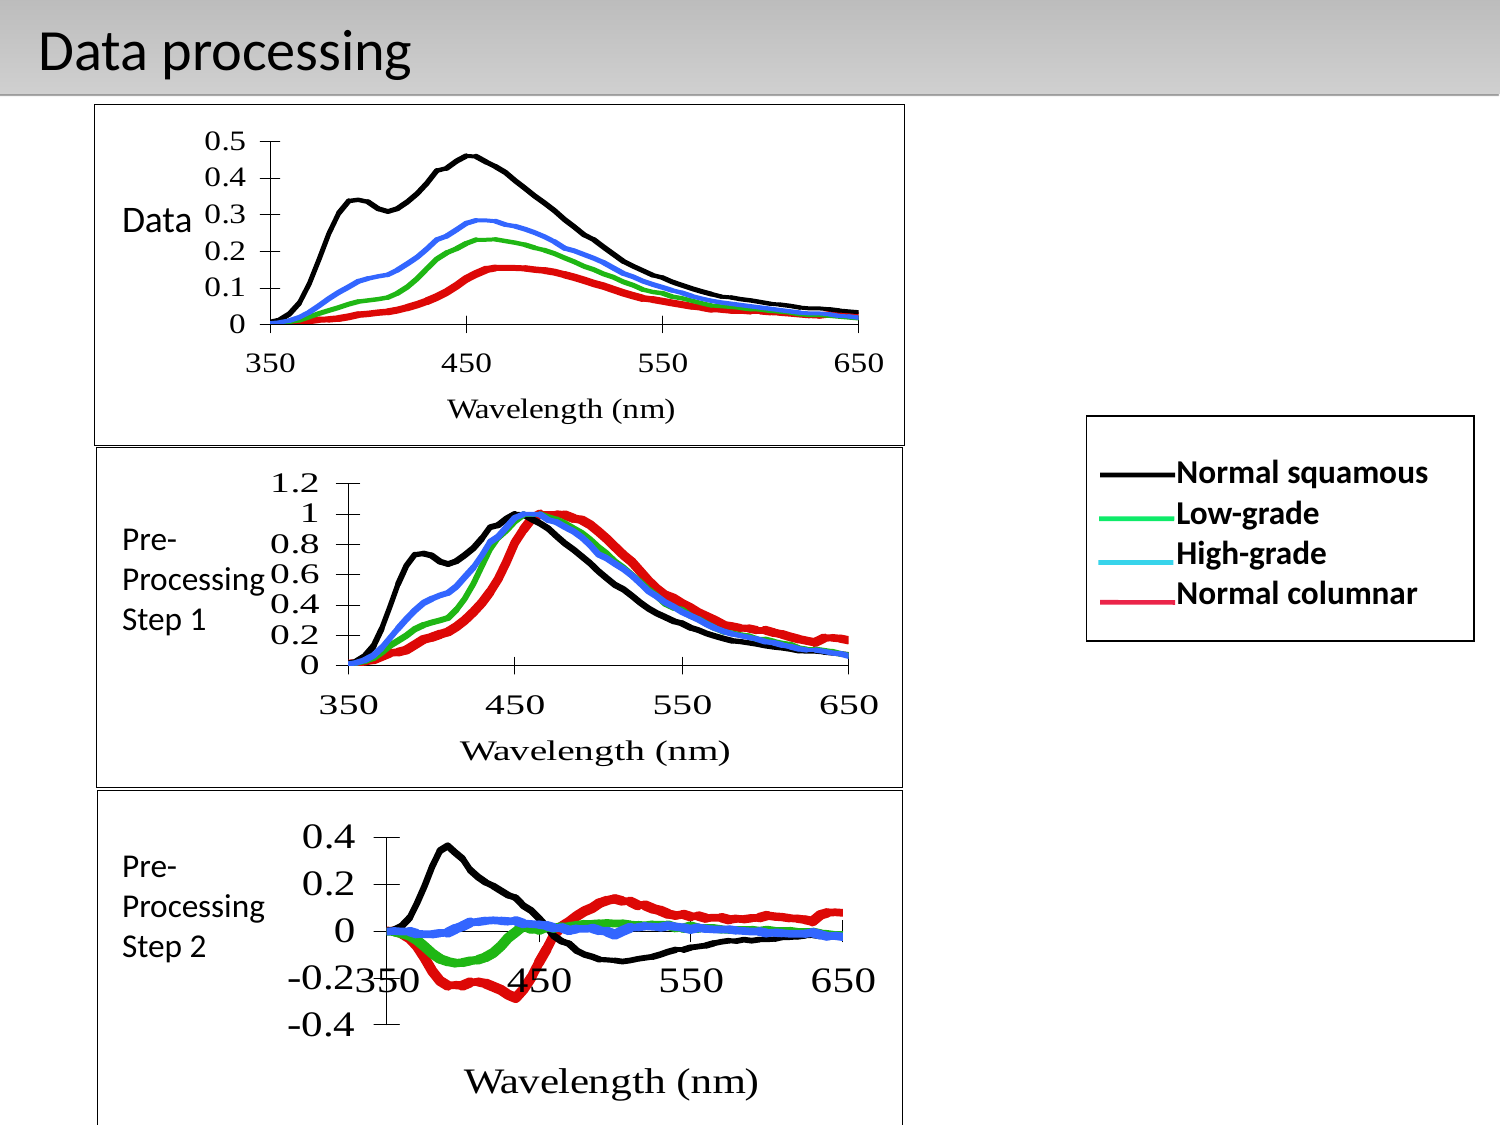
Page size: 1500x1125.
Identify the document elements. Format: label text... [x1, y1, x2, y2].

text_box Pre- Processing Step 2 [107, 836, 305, 974]
text_box Pre- Processing Step 1 [107, 509, 286, 646]
chart [85, 97, 913, 1125]
title Data processing [23, 0, 1477, 94]
text_box Normal squamous Low-grade High-grade Normal columnar [1086, 416, 1474, 641]
text_box Data [107, 187, 243, 263]
